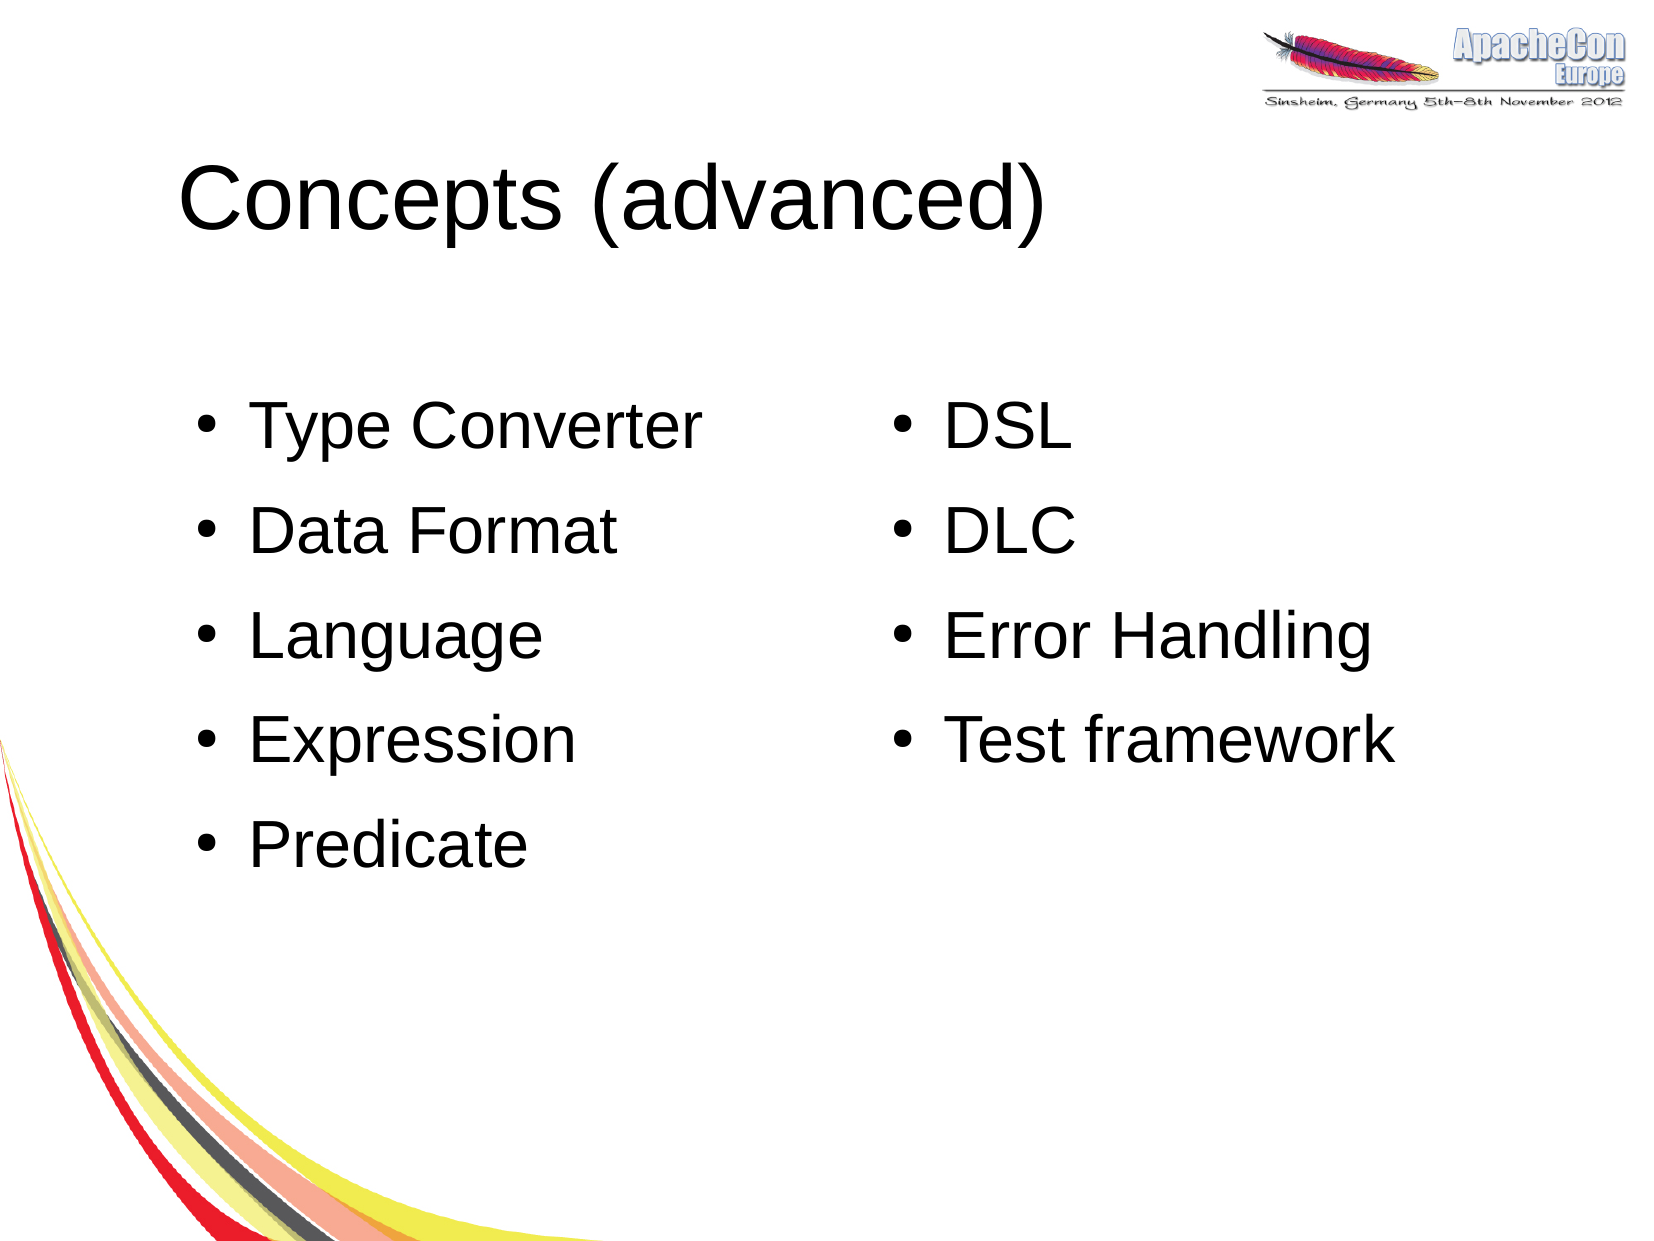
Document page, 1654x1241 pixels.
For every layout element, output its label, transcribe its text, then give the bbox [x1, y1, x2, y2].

picture [0, 0, 1654, 1241]
list DSL DLC Error Handling Test framework [873, 283, 1536, 1003]
title Concepts (advanced) [177, 141, 1536, 254]
list Type Converter Data Format Language Expression Predicate [177, 283, 840, 1092]
